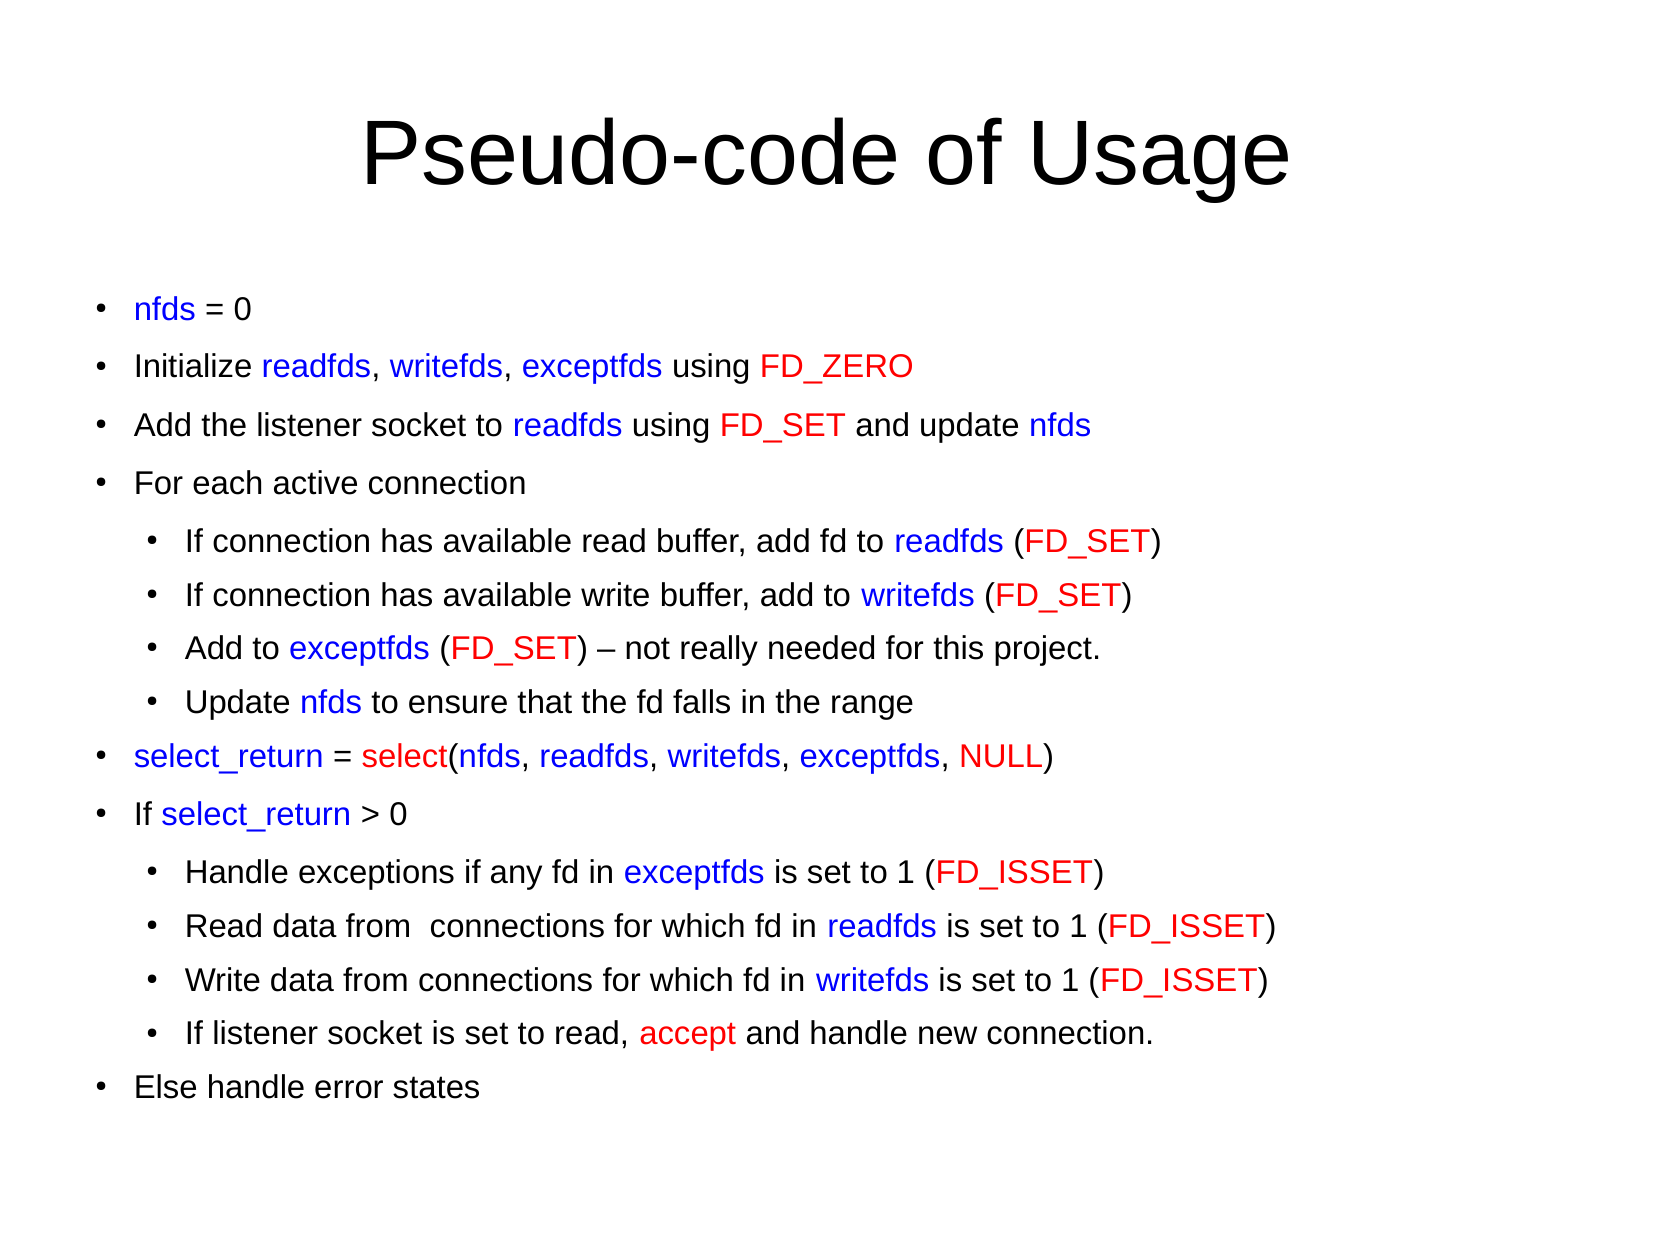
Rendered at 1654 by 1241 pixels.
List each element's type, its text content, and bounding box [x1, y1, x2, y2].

title Pseudo-code of Usage [82, 56, 1571, 250]
list nfds = 0 Initialize readfds, writefds, exceptfds using FD_ZERO Add the listener socket to readfds using FD_SET and update nfds For each active connection If connection has available read buffer, add fd to readfds (FD_SET) If connection has available write buffer, add to writefds (FD_SET) Add to exceptfds (FD_SET) – not really needed for this project. Update nfds to ensure that the fd falls in the range select_return = select(nfds, readfds, writefds, exceptfds, NULL) If select_return > 0 Handle exceptions if any fd in exceptfds is set to 1 (FD_ISSET) Read data from connections for which fd in readfds is set to 1 (FD_ISSET) Write data from connections for which fd in writefds is set to 1 (FD_ISSET) If listener socket is set to read, accept and handle new connection. Else handle error states [82, 290, 1571, 1109]
